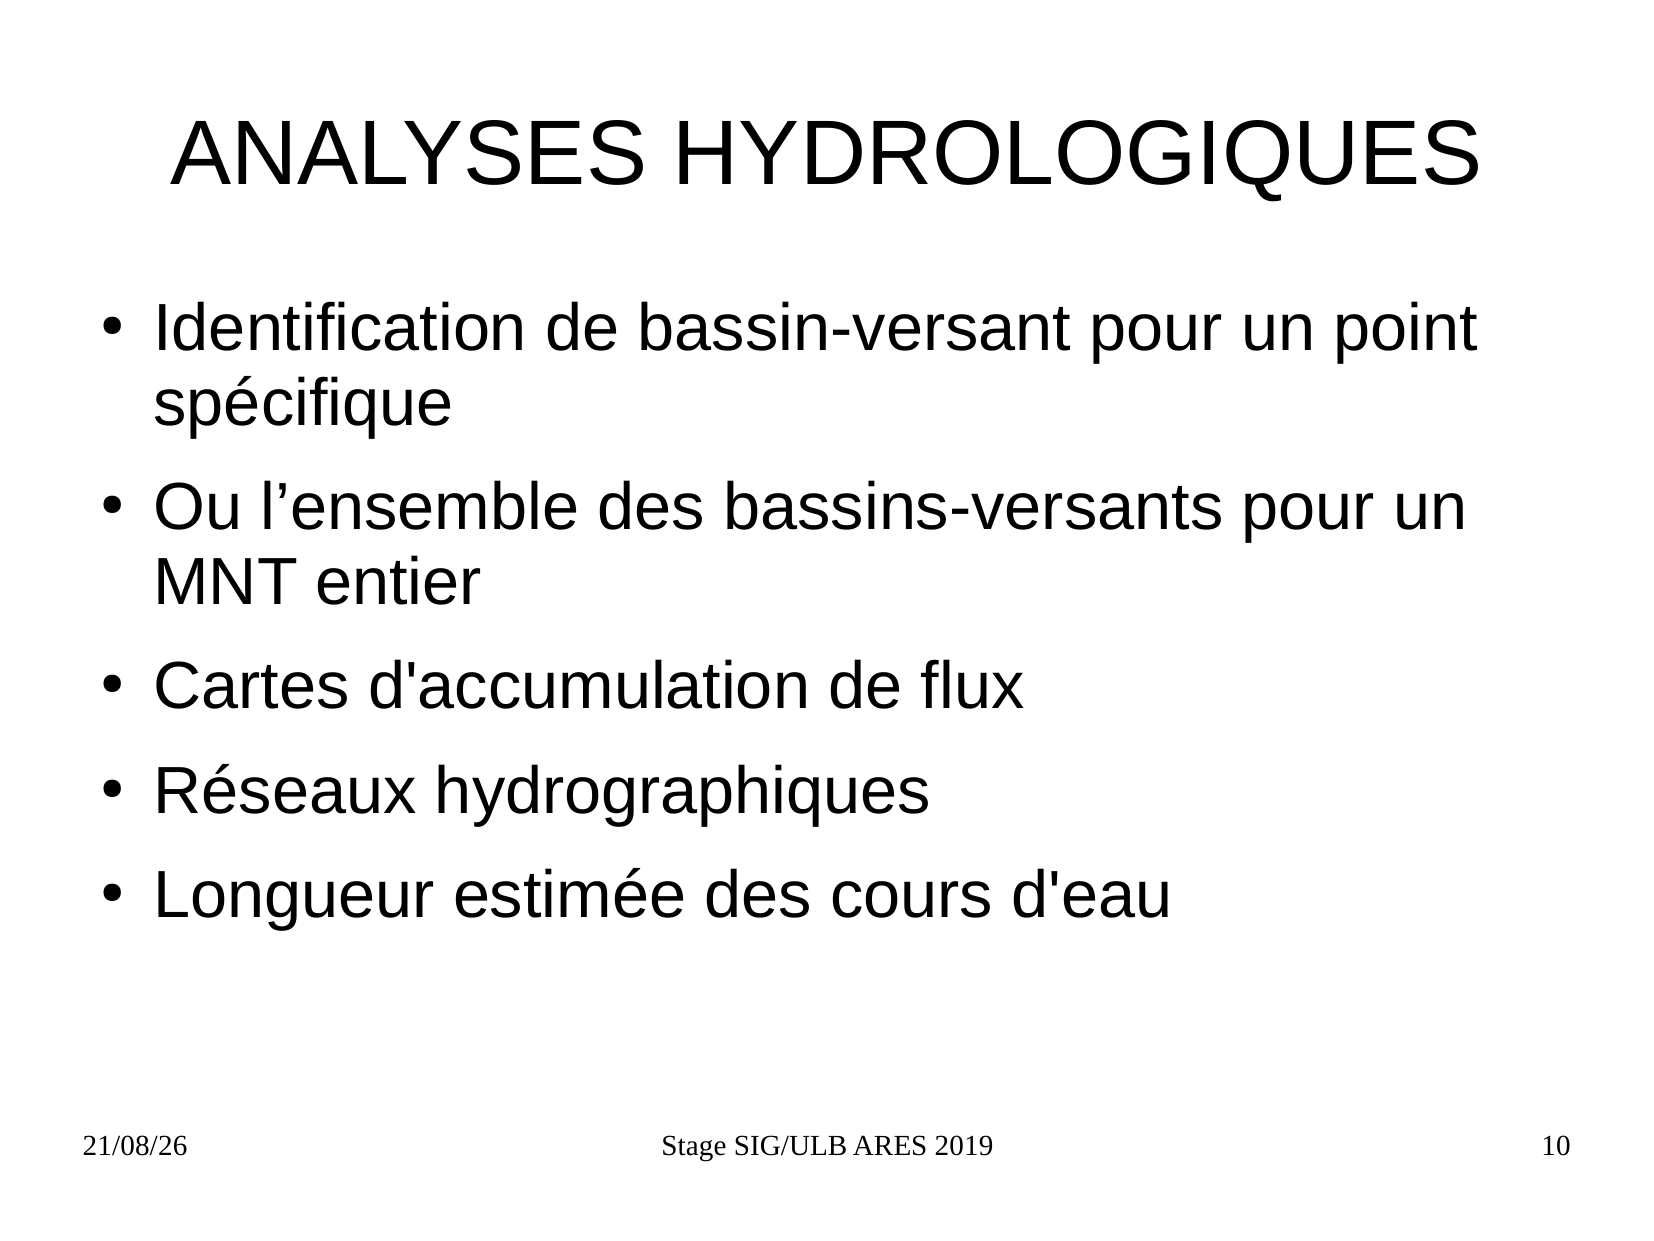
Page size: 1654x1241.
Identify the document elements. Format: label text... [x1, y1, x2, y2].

list Identification de bassin-versant pour un point spécifique Ou l’ensemble des bassins-versants pour un MNT entier Cartes d'accumulation de flux Réseaux hydrographiques Longueur estimée des cours d'eau [82, 290, 1571, 1010]
title ANALYSES HYDROLOGIQUES [82, 49, 1571, 257]
